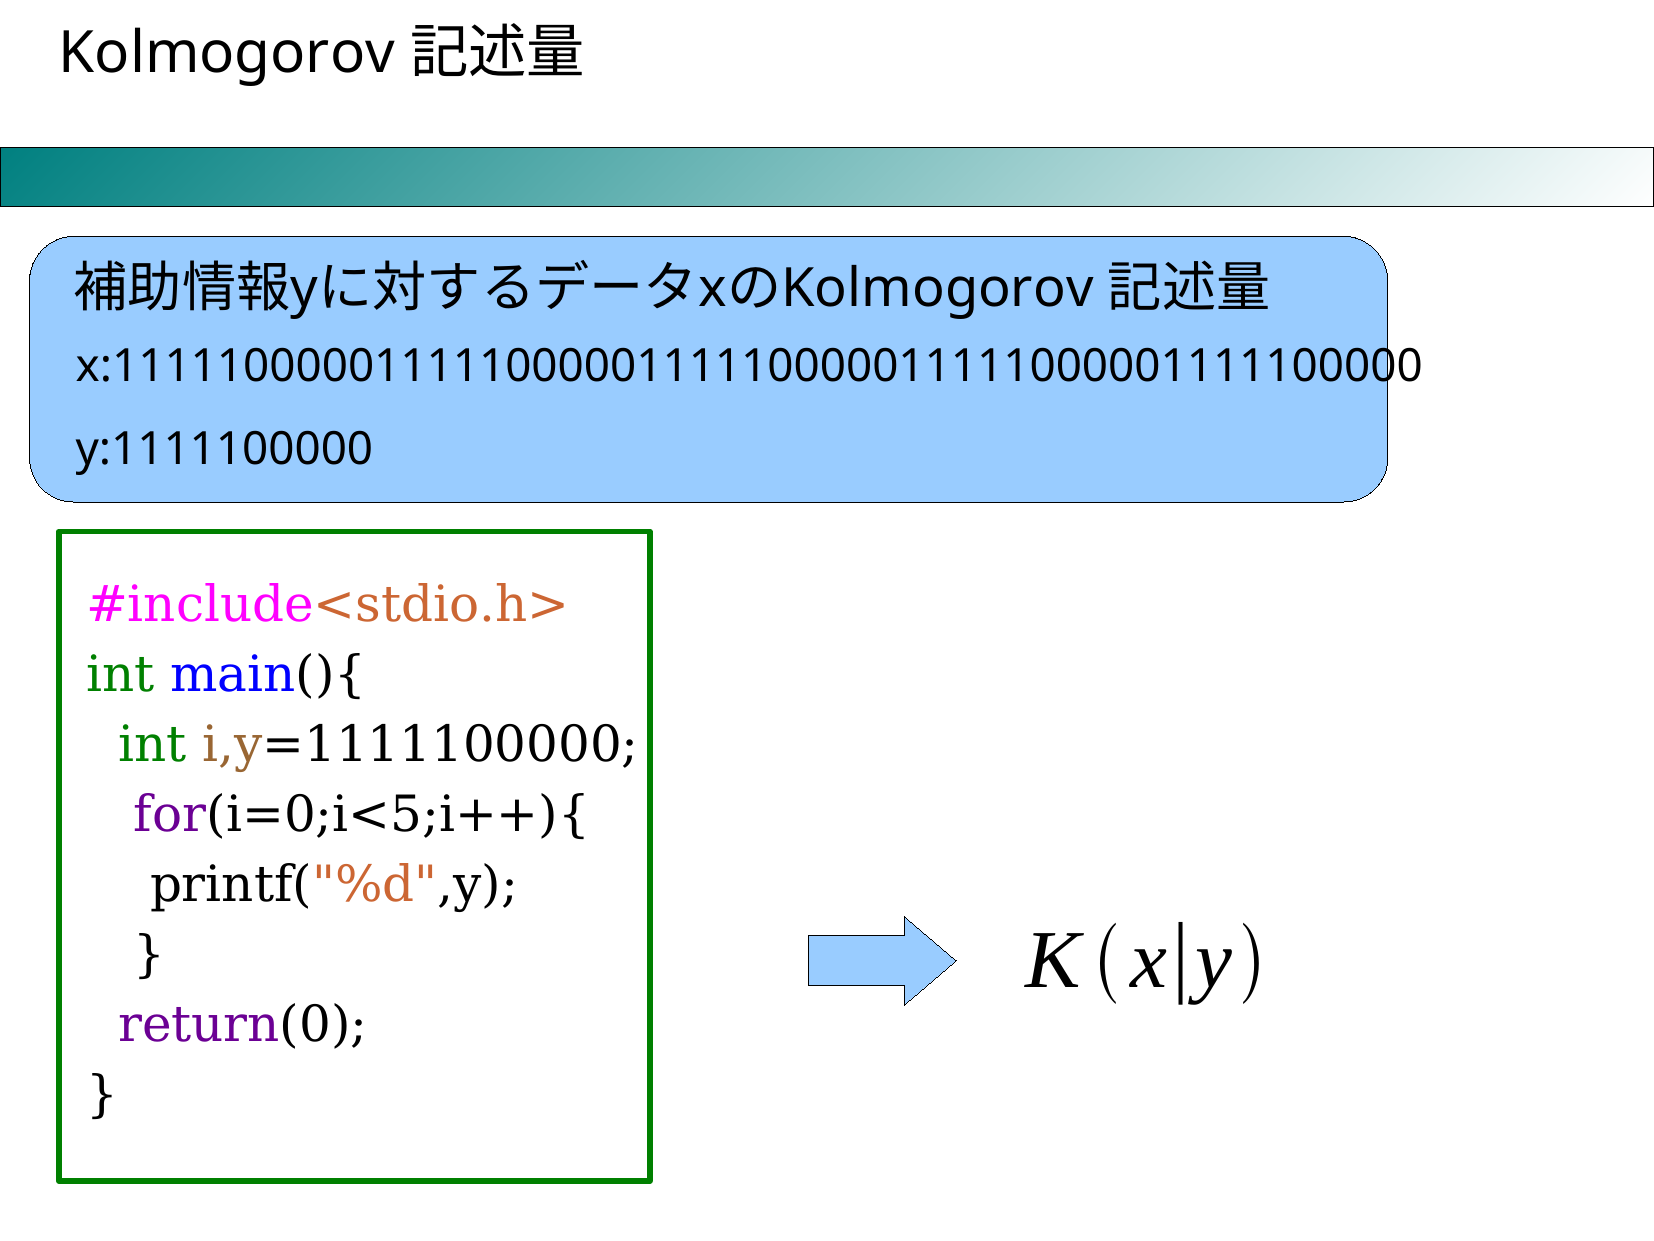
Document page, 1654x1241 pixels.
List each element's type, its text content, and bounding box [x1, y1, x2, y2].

text_box 補助情報yに対するデータxのKolmogorov 記述量 [59, 236, 1341, 314]
title Kolmogorov 記述量 [59, 29, 1565, 174]
text_box [808, 916, 957, 1006]
text_box [29, 236, 1388, 503]
text_box x:11111000001111100000111110000011111000001111100000 [60, 324, 1565, 389]
chart [1014, 895, 1272, 1011]
text_box y:1111100000 [60, 408, 1565, 473]
text_box #include<stdio.h> int main(){ int i,y=1111100000; for(i=0;i<5;i++){ printf("%d",y); } return(0); } [71, 567, 647, 1132]
